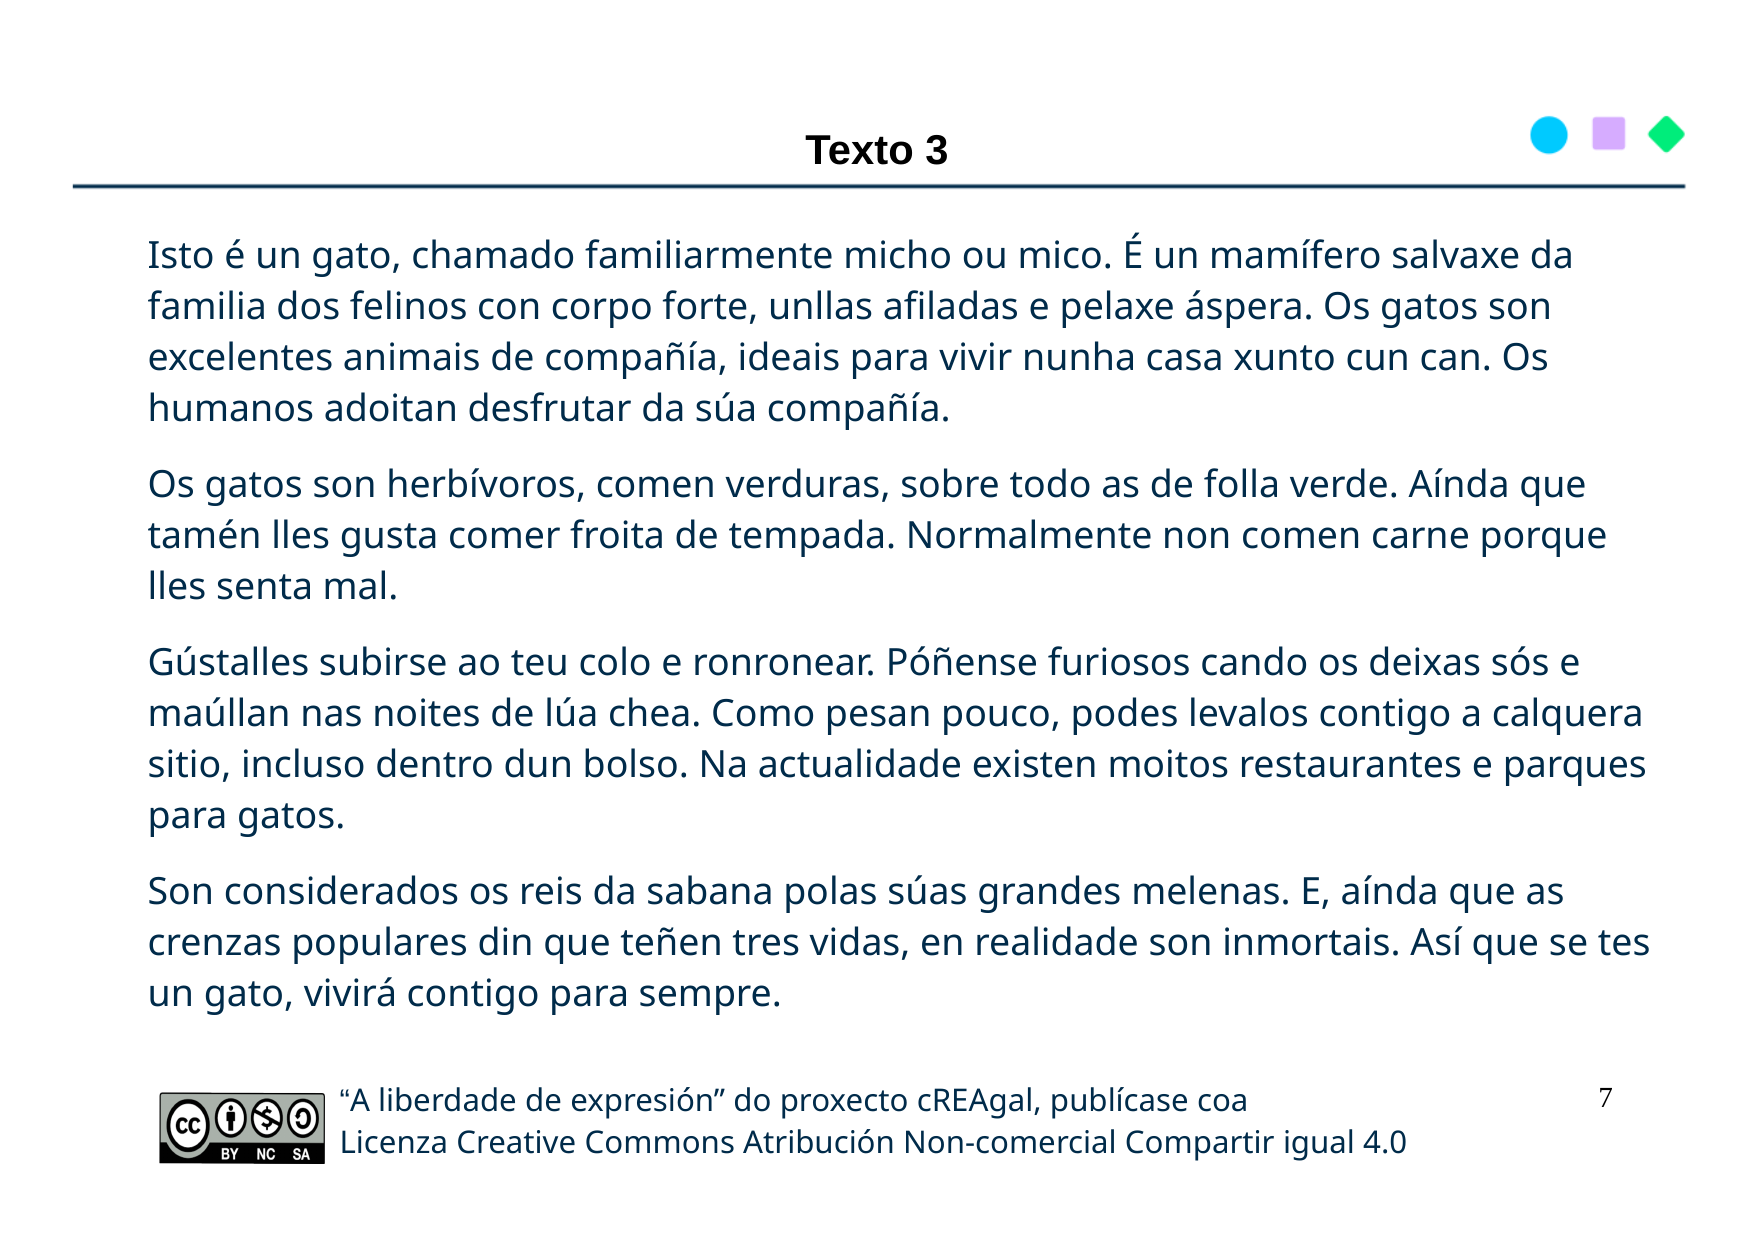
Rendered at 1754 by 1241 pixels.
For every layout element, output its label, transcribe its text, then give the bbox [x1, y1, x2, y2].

picture [59, 88, 1695, 211]
text_box Isto é un gato, chamado familiarmente micho ou mico. É un mamífero salvaxe da familia dos felinos con corpo forte, unllas afiladas e pelaxe áspera. Os gatos son excelentes animais de compañía, ideais para vivir nunha casa xunto cun can. Os humanos adoitan desfrutar da súa compañía. Os gatos son herbívoros, comen verduras, sobre todo as de folla verde. Aínda que tamén lles gusta comer froita de tempada. Normalmente non comen carne porque lles senta mal. Gústalles subirse ao teu colo e ronronear. Póñense furiosos cando os deixas sós e maúllan nas noites de lúa chea. Como pesan pouco, podes levalos contigo a calquera sitio, incluso dentro dun bolso. Na actualidade existen moitos restaurantes e parques para gatos. Son considerados os reis da sabana polas súas grandes melenas. E, aínda que as crenzas populares din que teñen tres vidas, en realidade son inmortais. Así que se tes un gato, vivirá contigo para sempre. [147, 228, 1654, 1241]
